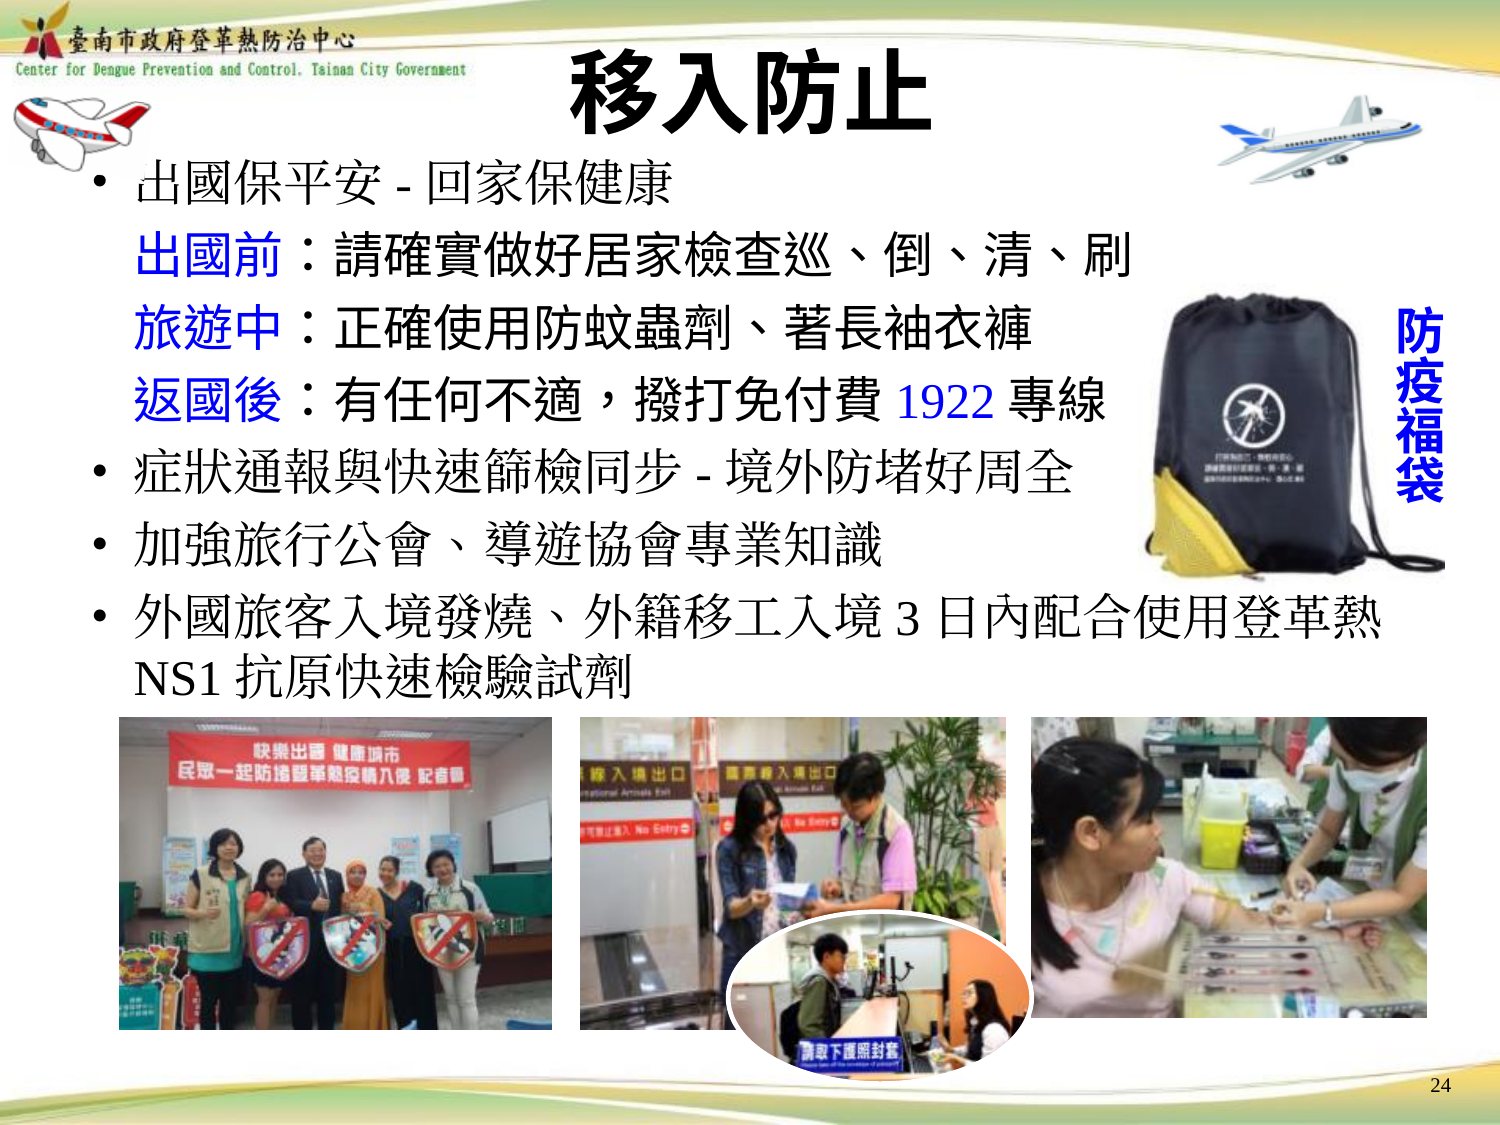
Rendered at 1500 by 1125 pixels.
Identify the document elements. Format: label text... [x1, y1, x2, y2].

text_box [728, 911, 1032, 1084]
title 移入防止 [76, 0, 1427, 184]
text_box 防疫福袋 [1367, 290, 1457, 563]
text_box <編號> [1116, 1063, 1467, 1111]
list 出國保平安-回家保健康 出國前：請確實做好居家檢查巡、倒、清、刷 旅遊中：正確使用防蚊蟲劑、著長袖衣褲 返國後：有任何不適，撥打免付費1922專線 症狀通報與快速篩檢同步-境外防堵好周全 加強旅行公會、導遊協會專業知識 外國旅客入境發燒、外籍移工入境3日內配合使用登革熱NS1抗原快速檢驗試劑 [76, 184, 1427, 835]
picture [0, 0, 1500, 1125]
